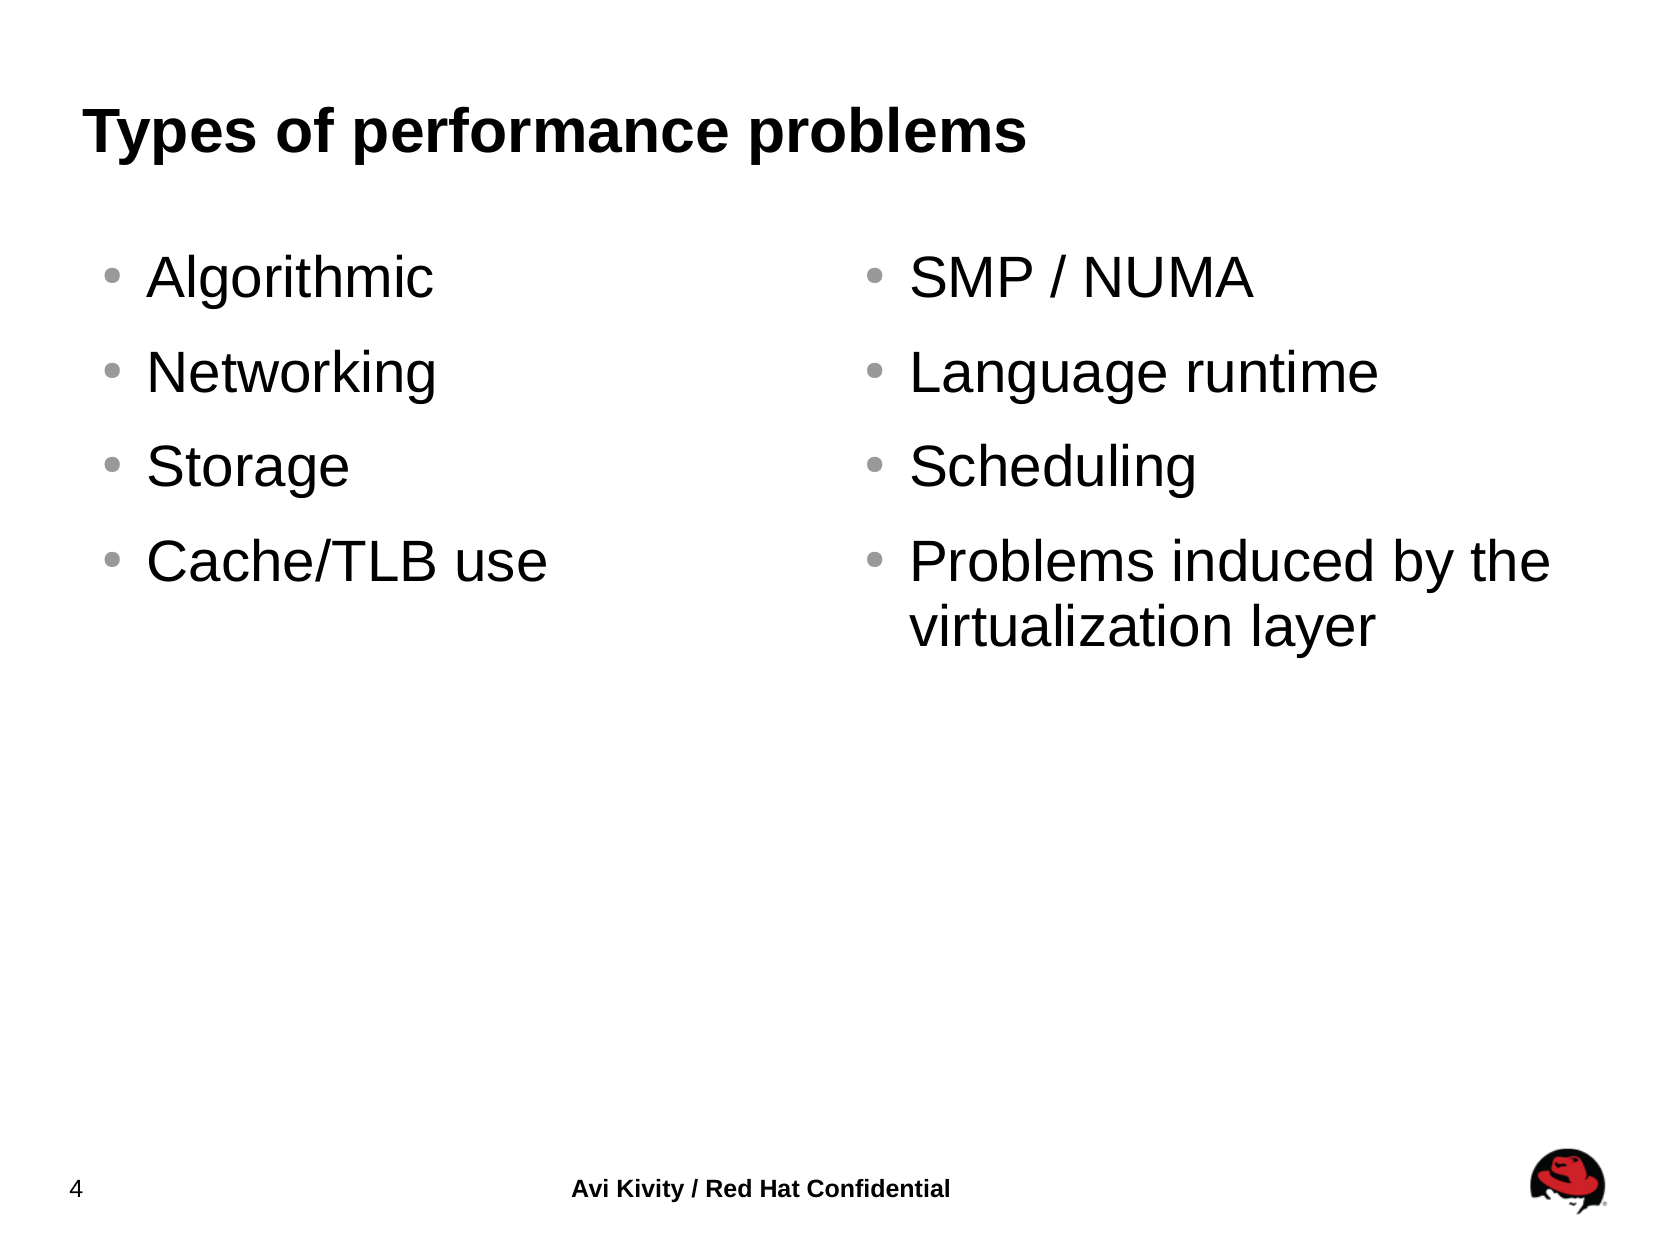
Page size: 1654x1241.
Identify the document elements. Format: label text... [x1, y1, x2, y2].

picture [1529, 1146, 1613, 1224]
list Algorithmic Networking Storage Cache/TLB use [86, 244, 814, 1039]
title Types of performance problems [82, 37, 1571, 226]
list SMP / NUMA Language runtime Scheduling Problems induced by the virtualization layer [849, 244, 1576, 1039]
